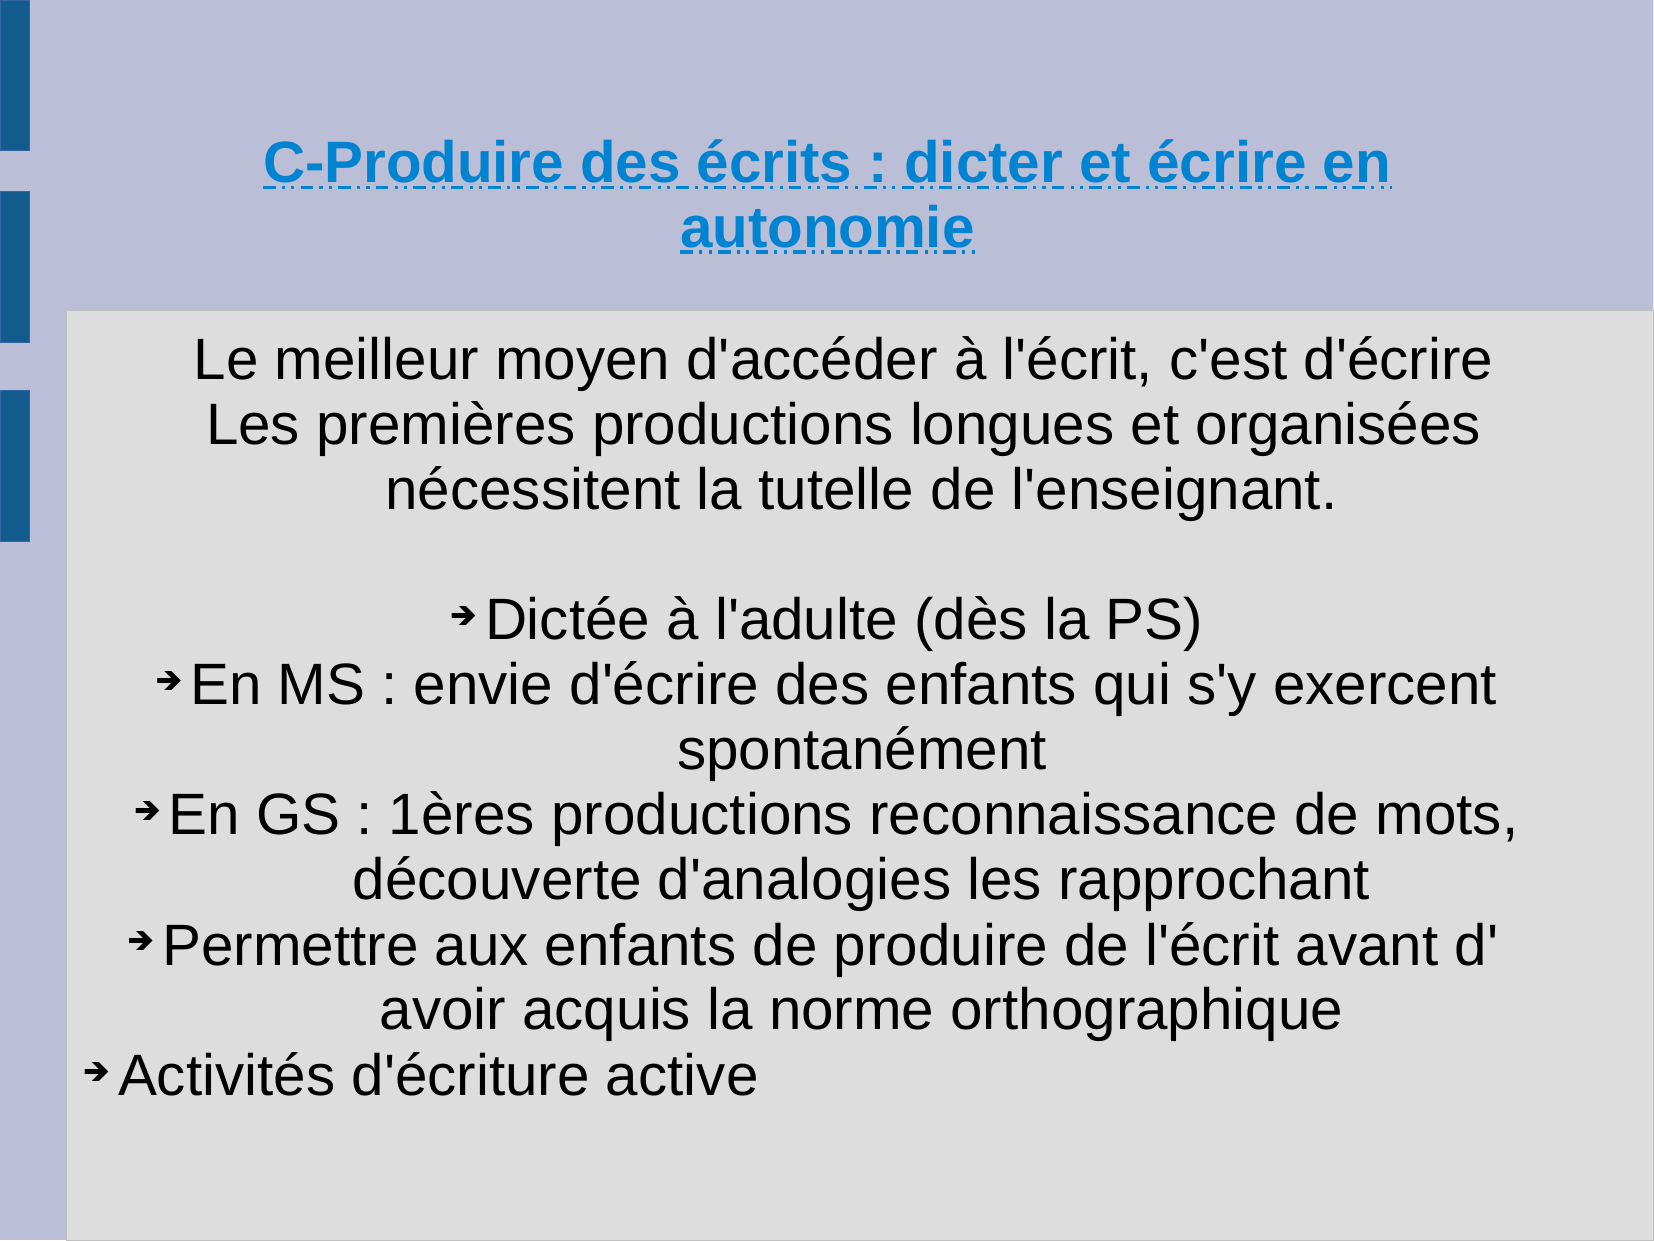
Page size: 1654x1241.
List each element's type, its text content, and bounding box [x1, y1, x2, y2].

subtitle Le meilleur moyen d'accéder à l'écrit, c'est d'écrire Les premières productions longues et organisées nécessitent la tutelle de l'enseignant. Dictée à l'adulte (dès la PS) En MS : envie d'écrire des enfants qui s'y exercent spontanément En GS : 1ères productions reconnaissance de mots, découverte d'analogies les rapprochant Permettre aux enfants de produire de l'écrit avant d' avoir acquis la norme orthographique Activités d'écriture active [82, 326, 1571, 1108]
title C-Produire des écrits : dicter et écrire en autonomie [121, 91, 1534, 299]
